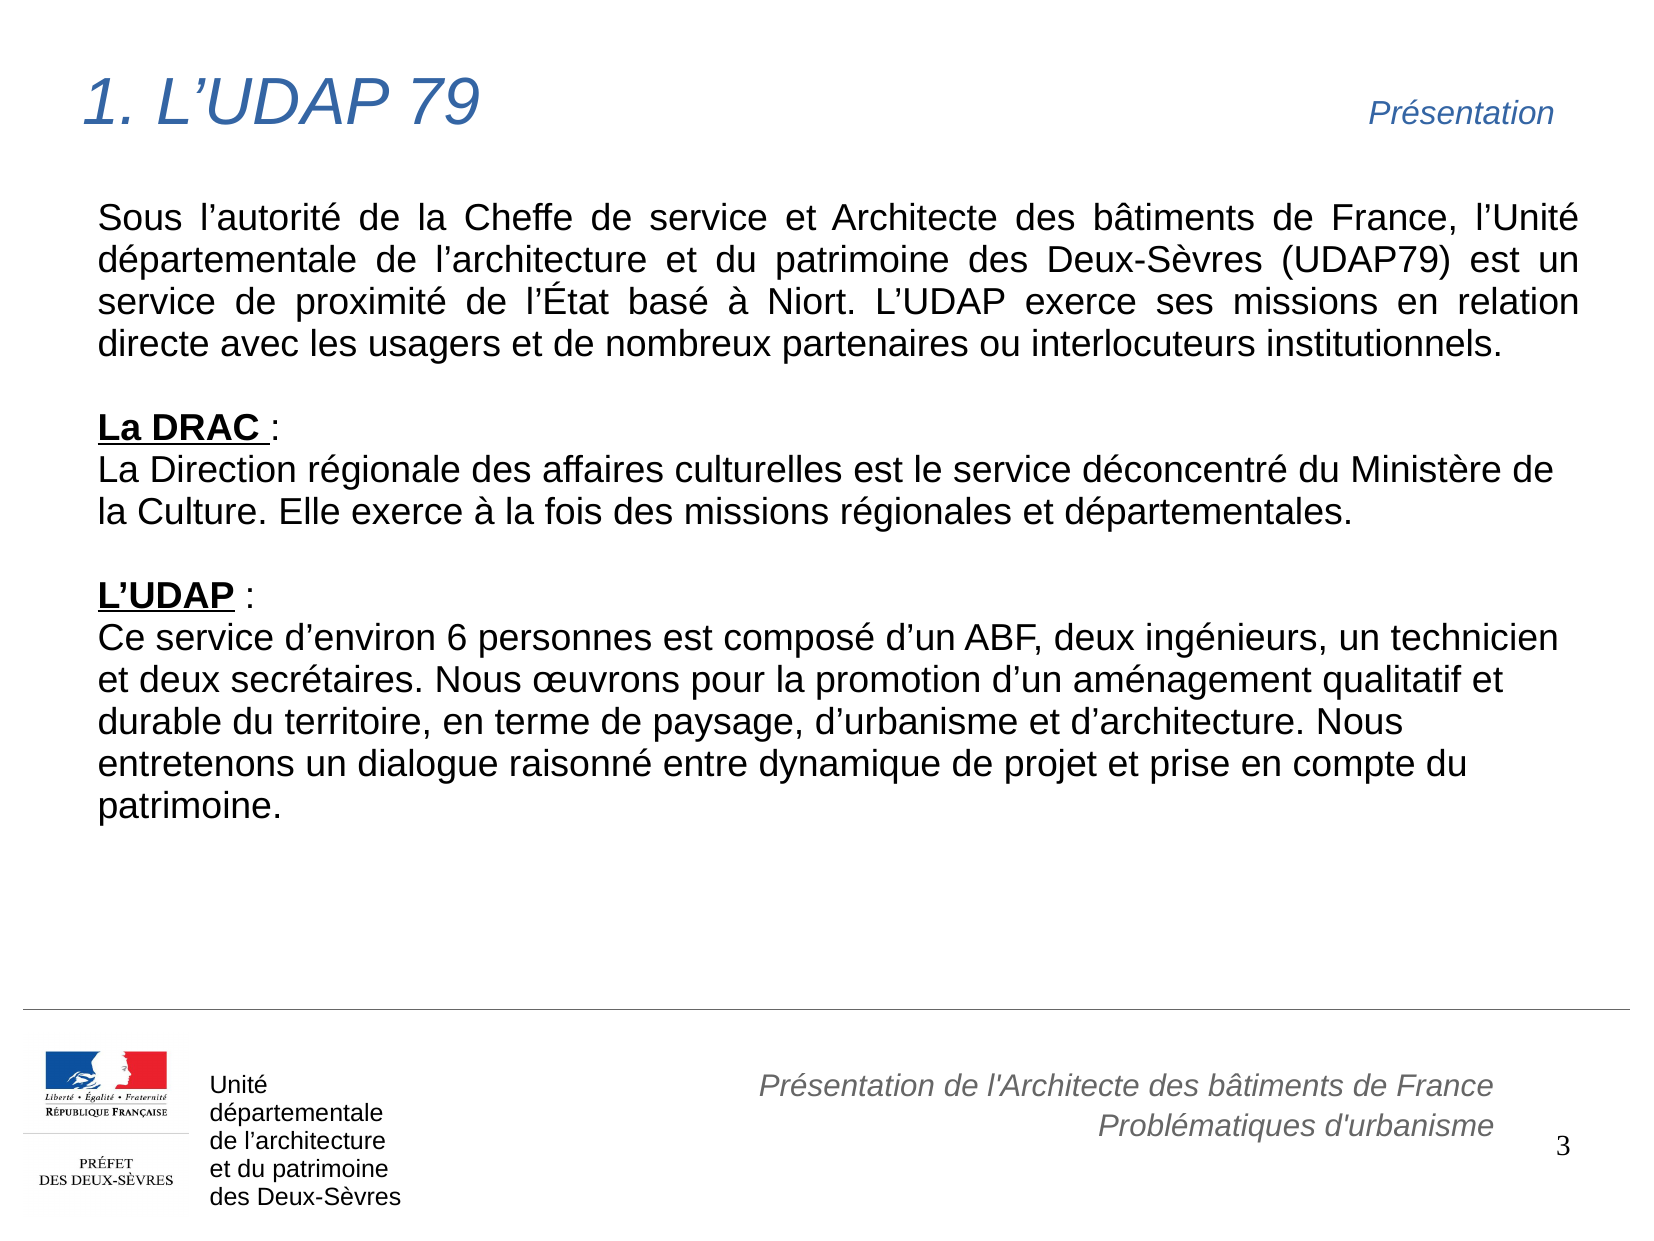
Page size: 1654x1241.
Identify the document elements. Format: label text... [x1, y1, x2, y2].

title 1. L’UDAP 79 Présentation [82, 49, 1571, 154]
picture [23, 1032, 189, 1217]
text_box Sous l’autorité de la Cheffe de service et Architecte des bâtiments de France, l’Unité départementale de l’architecture et du patrimoine des Deux-Sèvres (UDAP79) est un service de proximité de l’État basé à Niort. L’UDAP exerce ses missions en relation directe avec les usagers et de nombreux partenaires ou interlocuteurs institutionnels. La DRAC : La Direction régionale des affaires culturelles est le service déconcentré du Ministère de la Culture. Elle exerce à la fois des missions régionales et départementales. L’UDAP : Ce service d’environ 6 personnes est composé d’un ABF, deux ingénieurs, un technicien et deux secrétaires. Nous œuvrons pour la promotion d’un aménagement qualitatif et durable du territoire, en terme de paysage, d’urbanisme et d’architecture. Nous entretenons un dialogue raisonné entre dynamique de projet et prise en compte du patrimoine. [82, 188, 1595, 993]
text_box Unité départementale de l’architecture et du patrimoine des Deux-Sèvres [194, 1062, 632, 1218]
text_box Présentation de l'Architecte des bâtiments de France Problématiques d'urbanisme [744, 1055, 1539, 1218]
